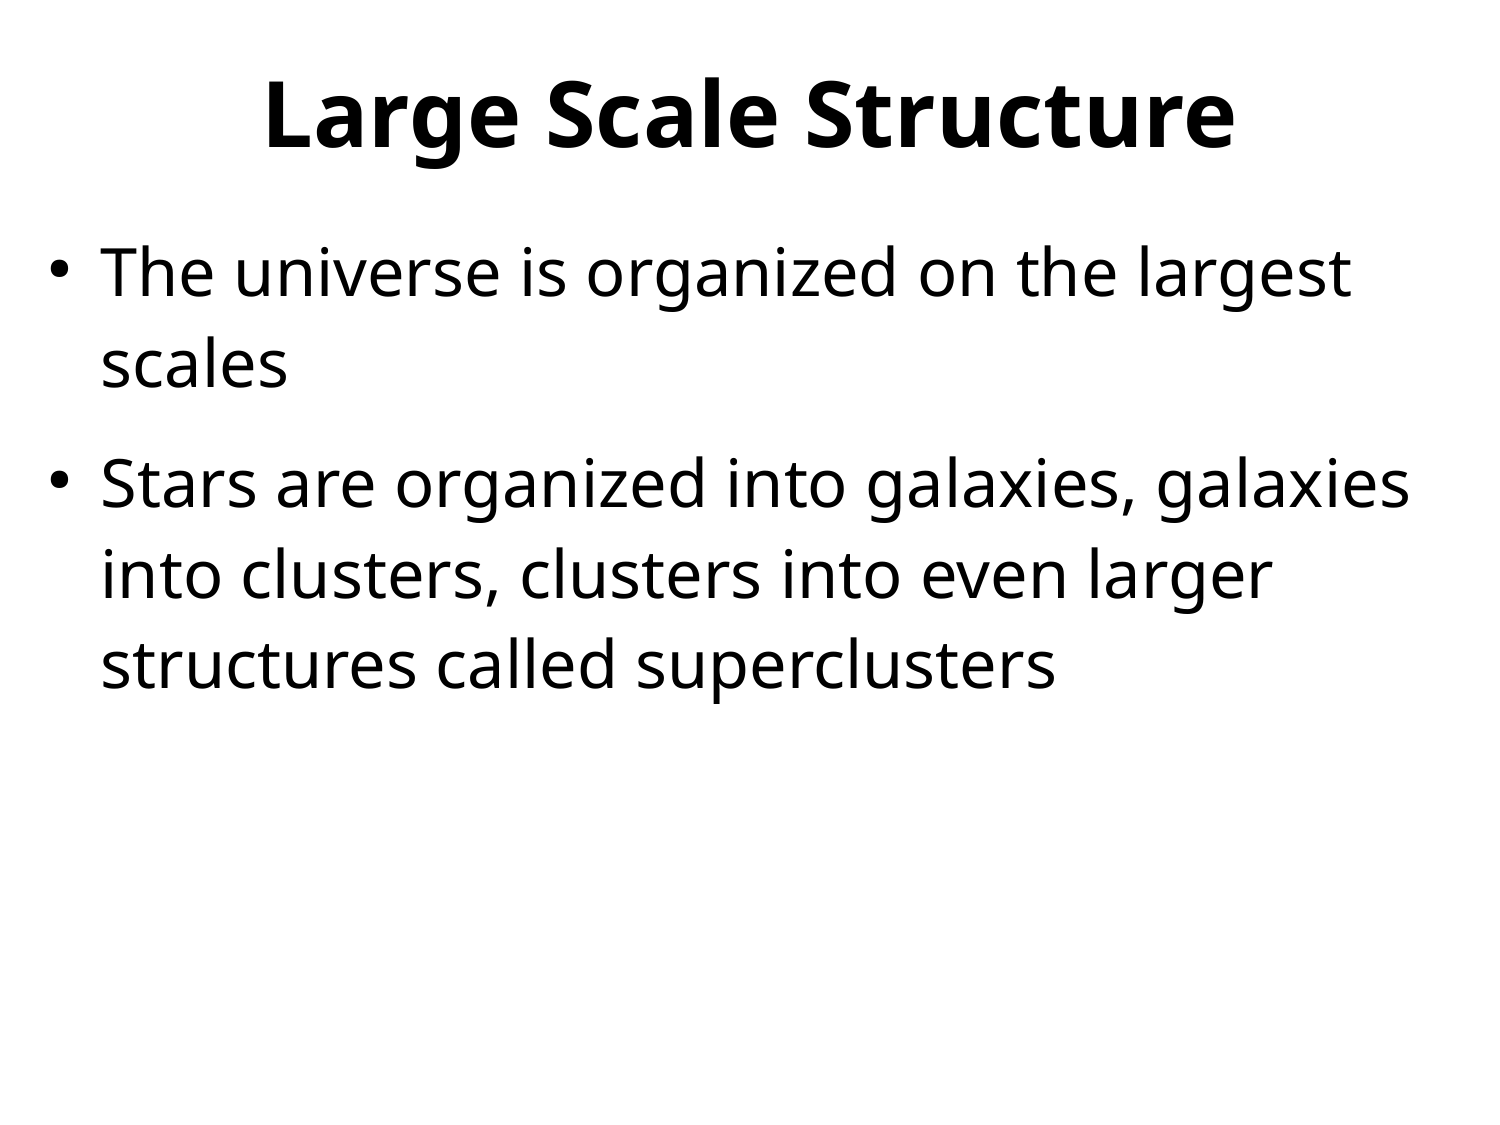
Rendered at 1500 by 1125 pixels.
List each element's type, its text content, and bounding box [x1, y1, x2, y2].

title Large Scale Structure [30, 58, 1471, 167]
list The universe is organized on the largest scales Stars are organized into galaxies, galaxies into clusters, clusters into even larger structures called superclusters [30, 224, 1471, 878]
